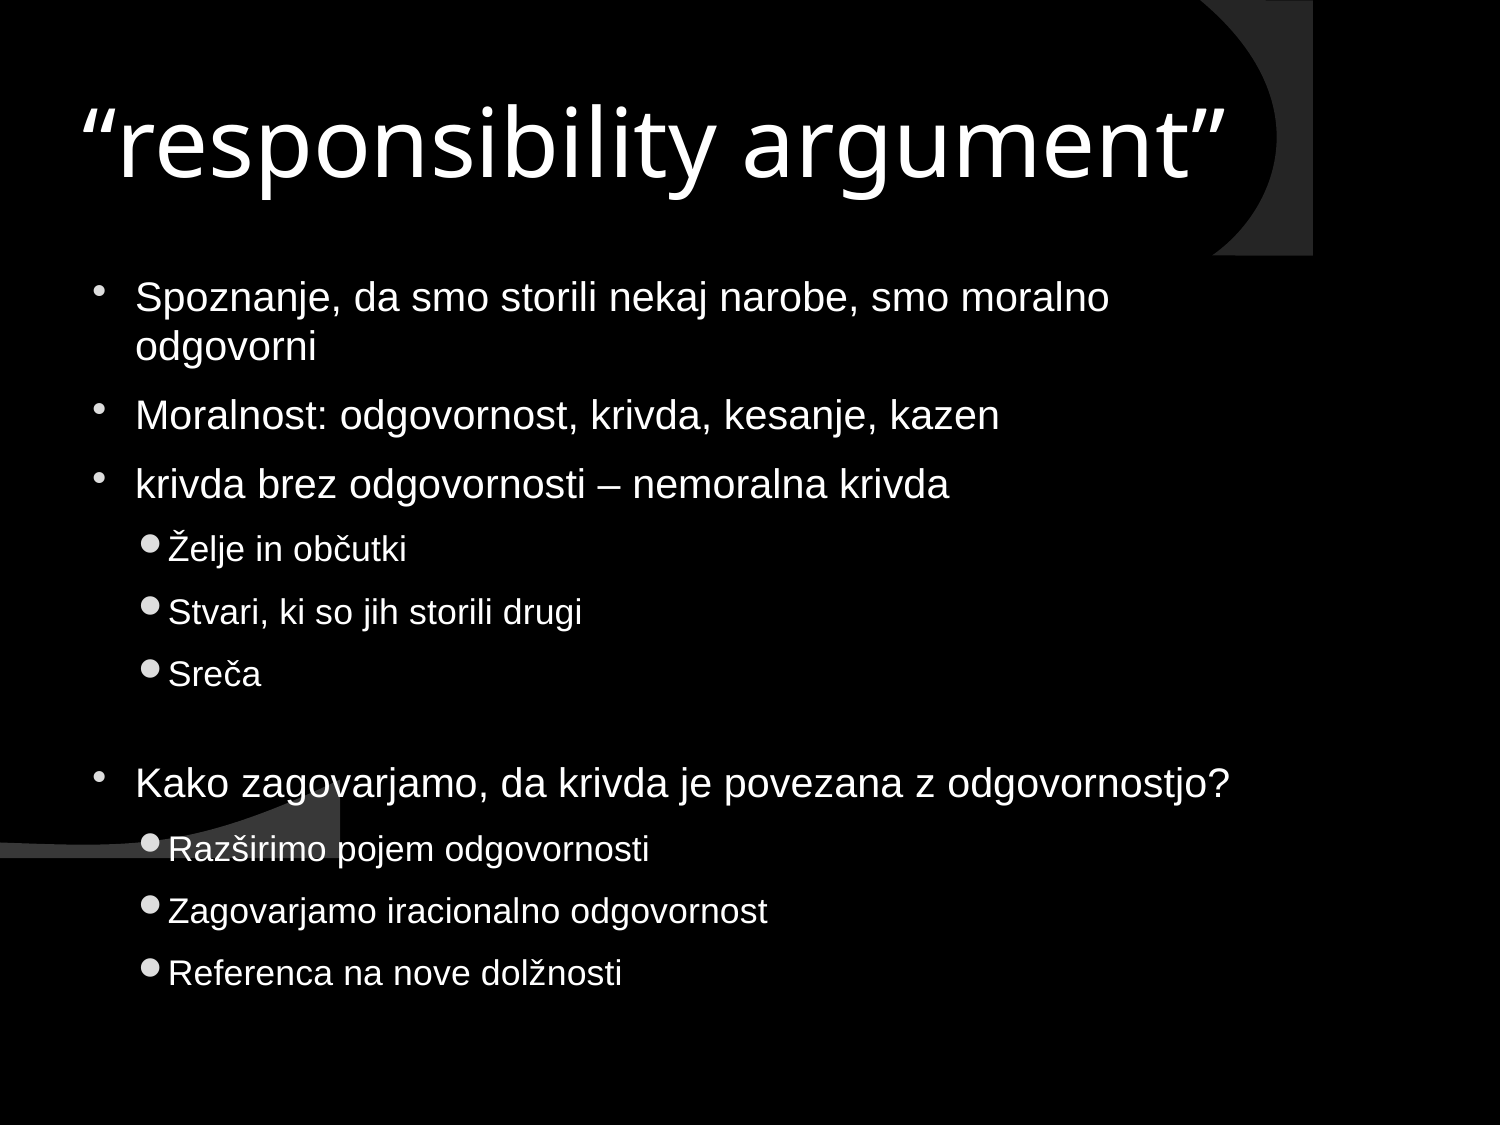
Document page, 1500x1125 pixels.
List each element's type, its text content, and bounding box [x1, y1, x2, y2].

title “responsibility argument” [75, 45, 1300, 233]
list Spoznanje, da smo storili nekaj narobe, smo moralno odgovorni Moralnost: odgovornost, krivda, kesanje, kazen krivda brez odgovornosti – nemoralna krivda Želje in občutki Stvari, ki so jih storili drugi Sreča Kako zagovarjamo, da krivda je povezana z odgovornostjo? Razširimo pojem odgovornosti Zagovarjamo iracionalno odgovornost Referenca na nove dolžnosti [75, 262, 1300, 1005]
